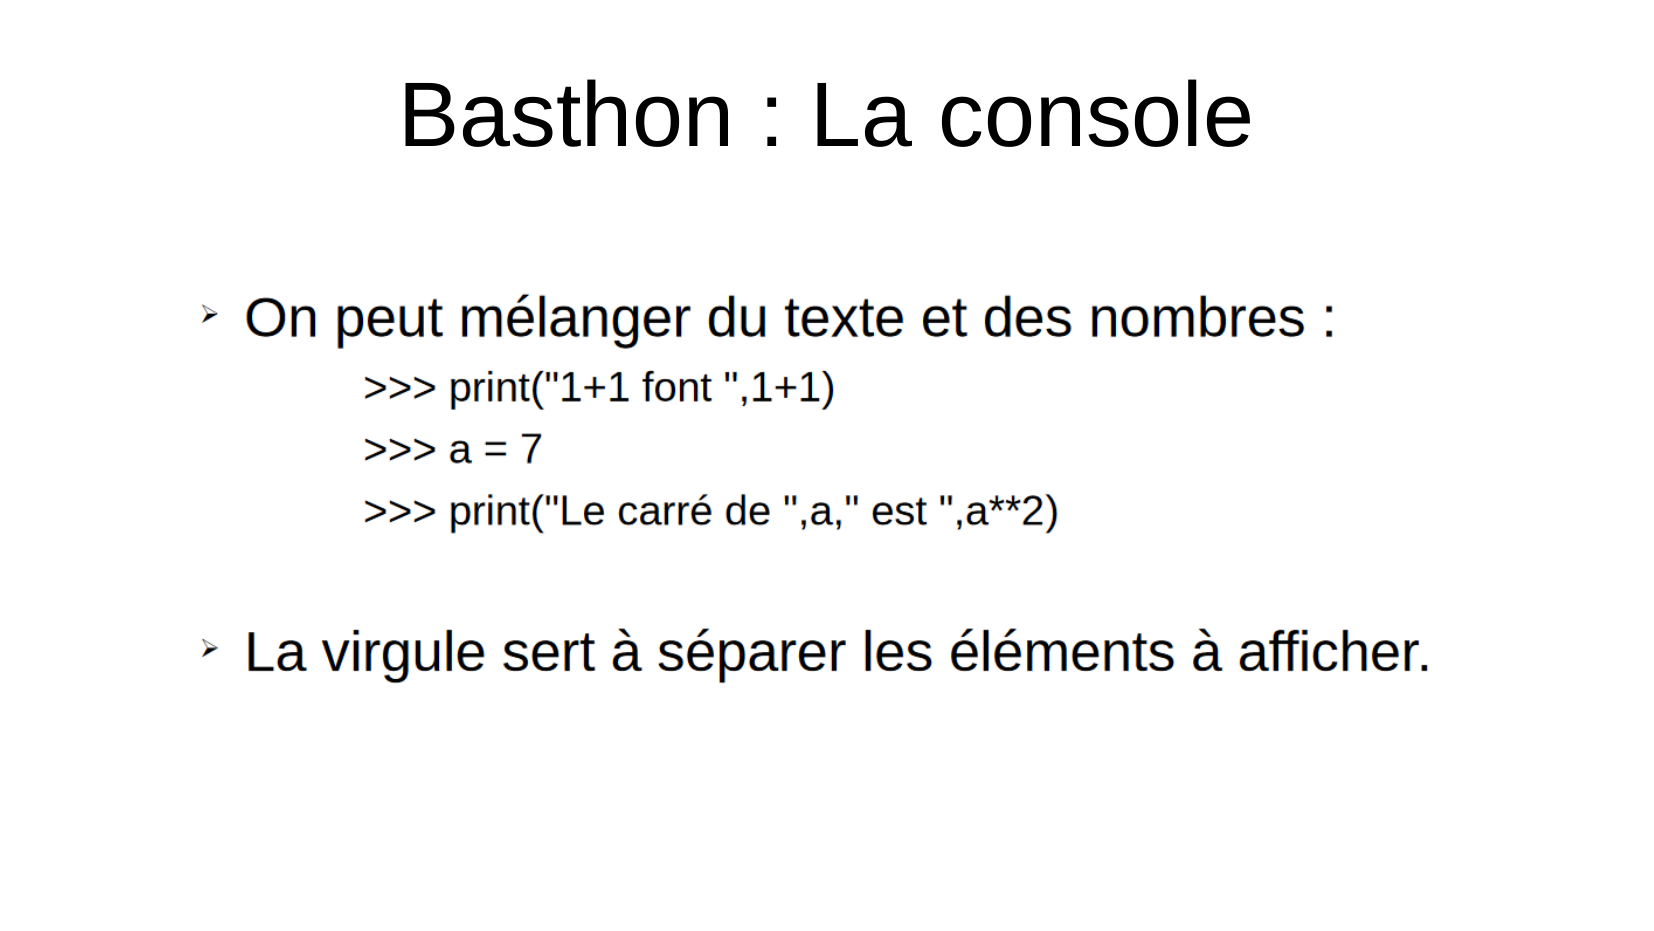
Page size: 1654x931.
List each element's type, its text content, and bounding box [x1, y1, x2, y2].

title Basthon : La console [82, 37, 1571, 193]
picture [175, 254, 1441, 706]
